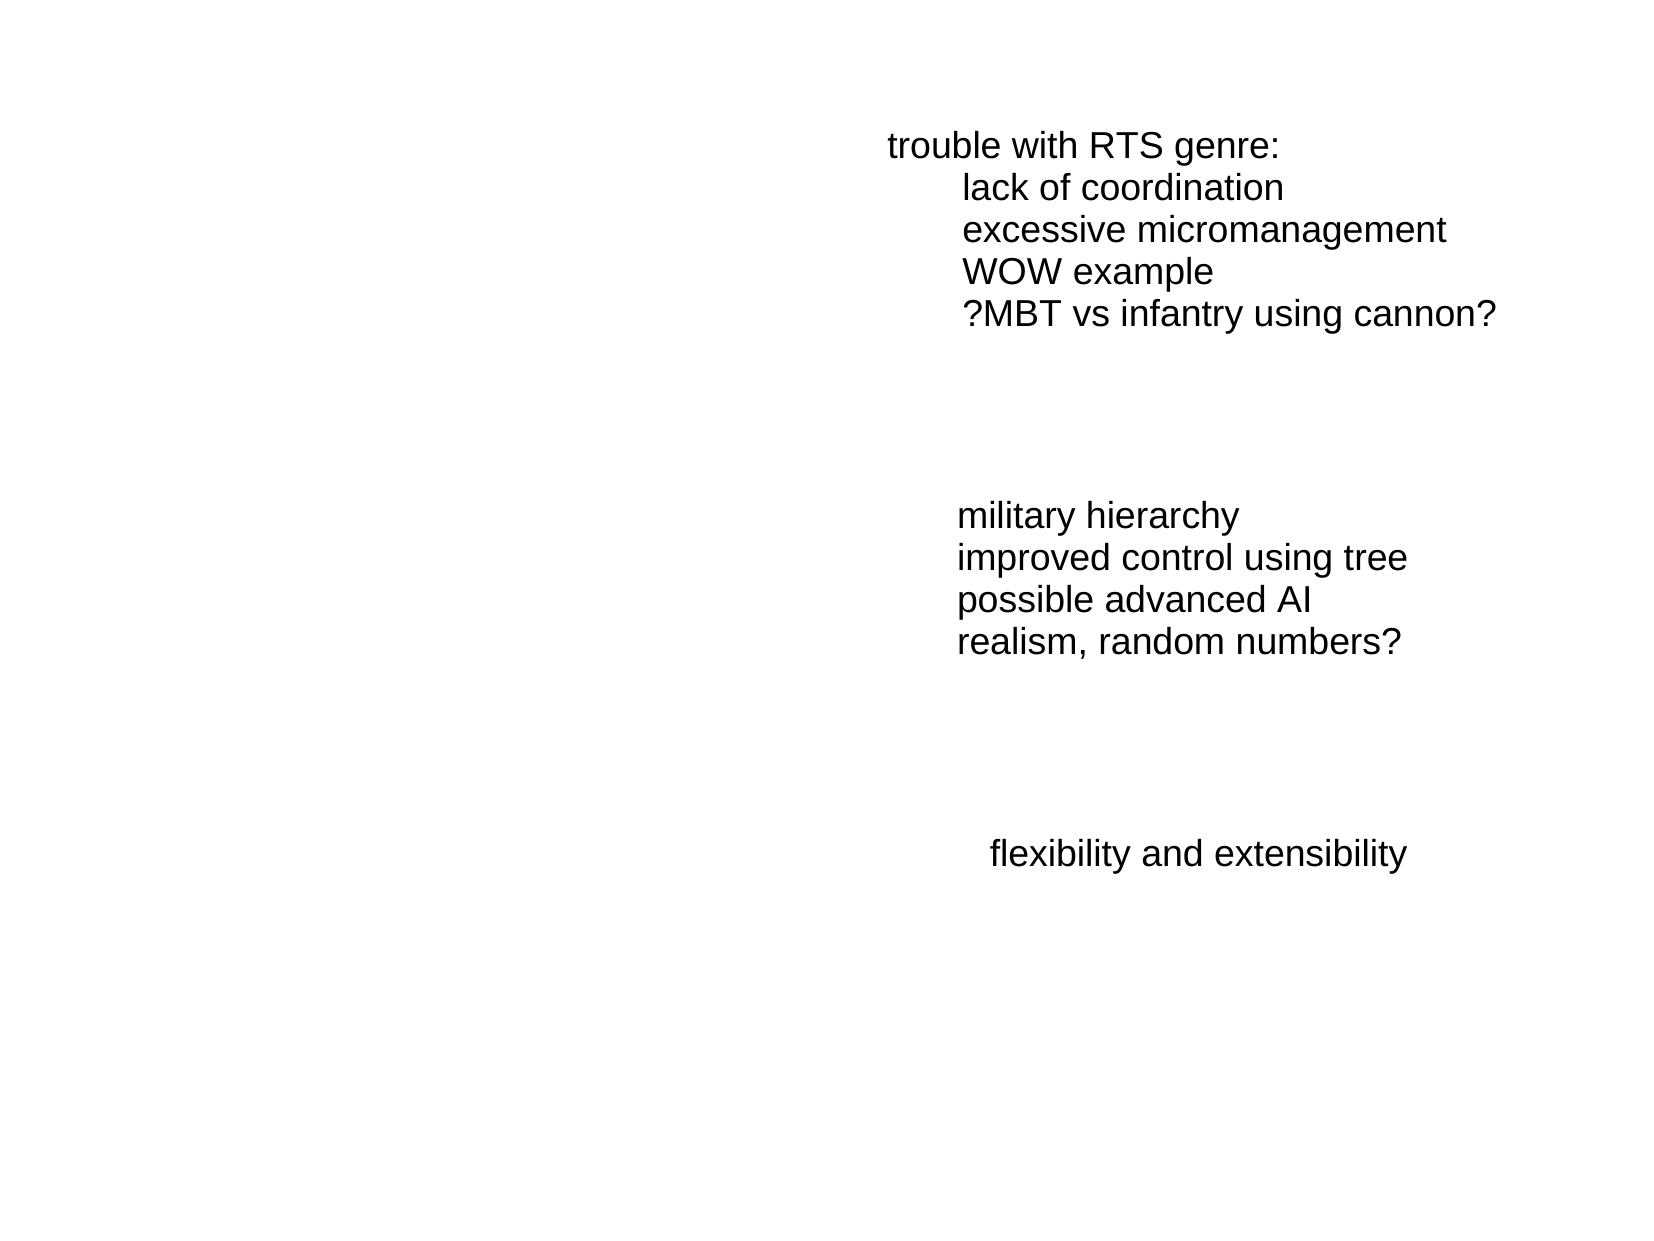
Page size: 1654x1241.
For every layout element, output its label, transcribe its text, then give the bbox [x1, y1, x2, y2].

text_box flexibility and extensibility [975, 825, 1424, 882]
text_box military hierarchy improved control using tree possible advanced AI realism, random numbers? [942, 487, 1426, 671]
text_box trouble with RTS genre: lack of coordination excessive micromanagement WOW example ?MBT vs infantry using cannon? [872, 117, 1515, 342]
